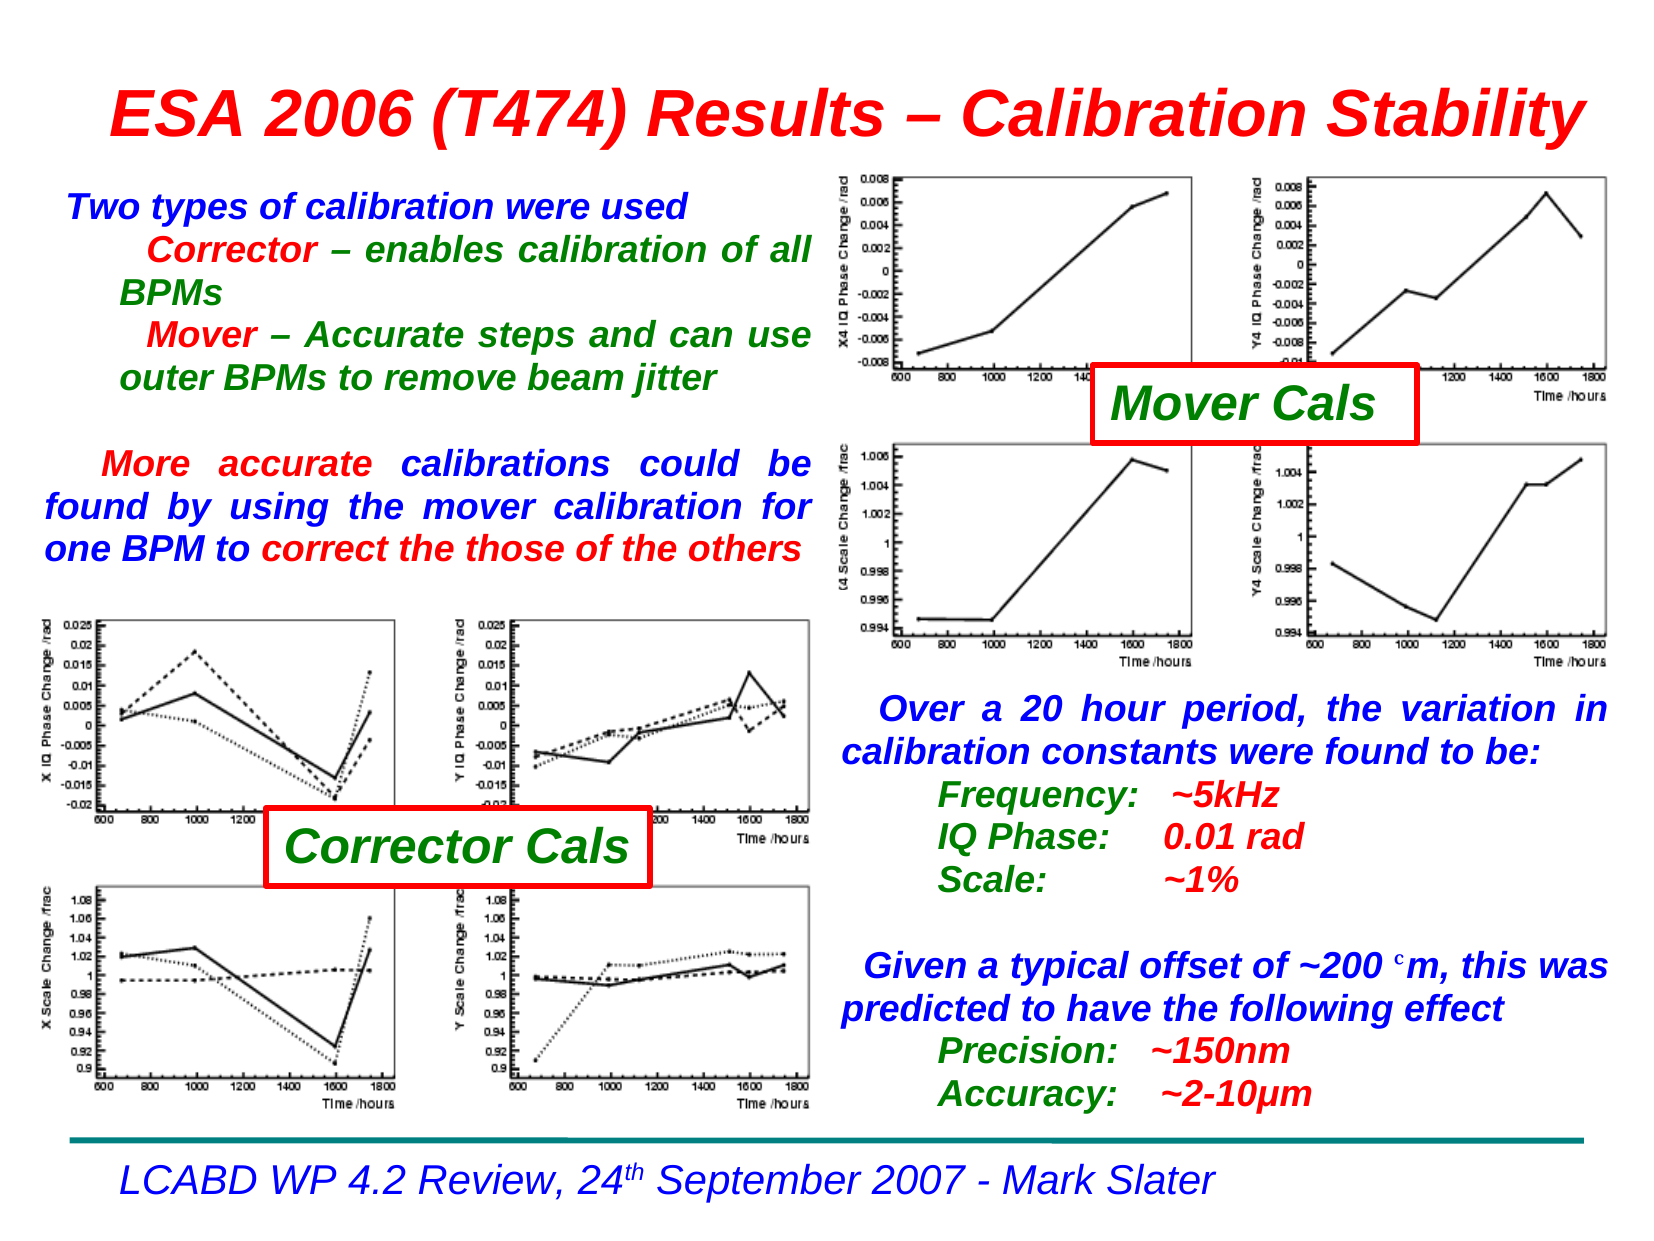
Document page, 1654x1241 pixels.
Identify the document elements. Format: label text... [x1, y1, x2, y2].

text_box Corrector Cals [265, 808, 650, 886]
picture [29, 147, 1654, 1123]
text_box ESA 2006 (T474) Results – Calibration Stability [109, 74, 1588, 152]
text_box Over a 20 hour period, the variation in calibration constants were found to be: Frequency: ~5kHz IQ Phase: 0.01 rad Scale: ~1% Given a typical offset of ~200 m, this was predicted to have the following effect Precision: ~150nm Accuracy: ~2-10μm [826, 679, 1625, 1132]
text_box Mover Cals [1092, 365, 1418, 443]
text_box LCABD WP 4.2 Review, 24th September 2007 - Mark Slater [118, 1156, 1565, 1204]
text_box Two types of calibration were used Corrector – enables calibration of all BPMs Mover – Accurate steps and can use outer BPMs to remove beam jitter More accurate calibrations could be found by using the mover calibration for one BPM to correct the those of the others [29, 177, 827, 586]
